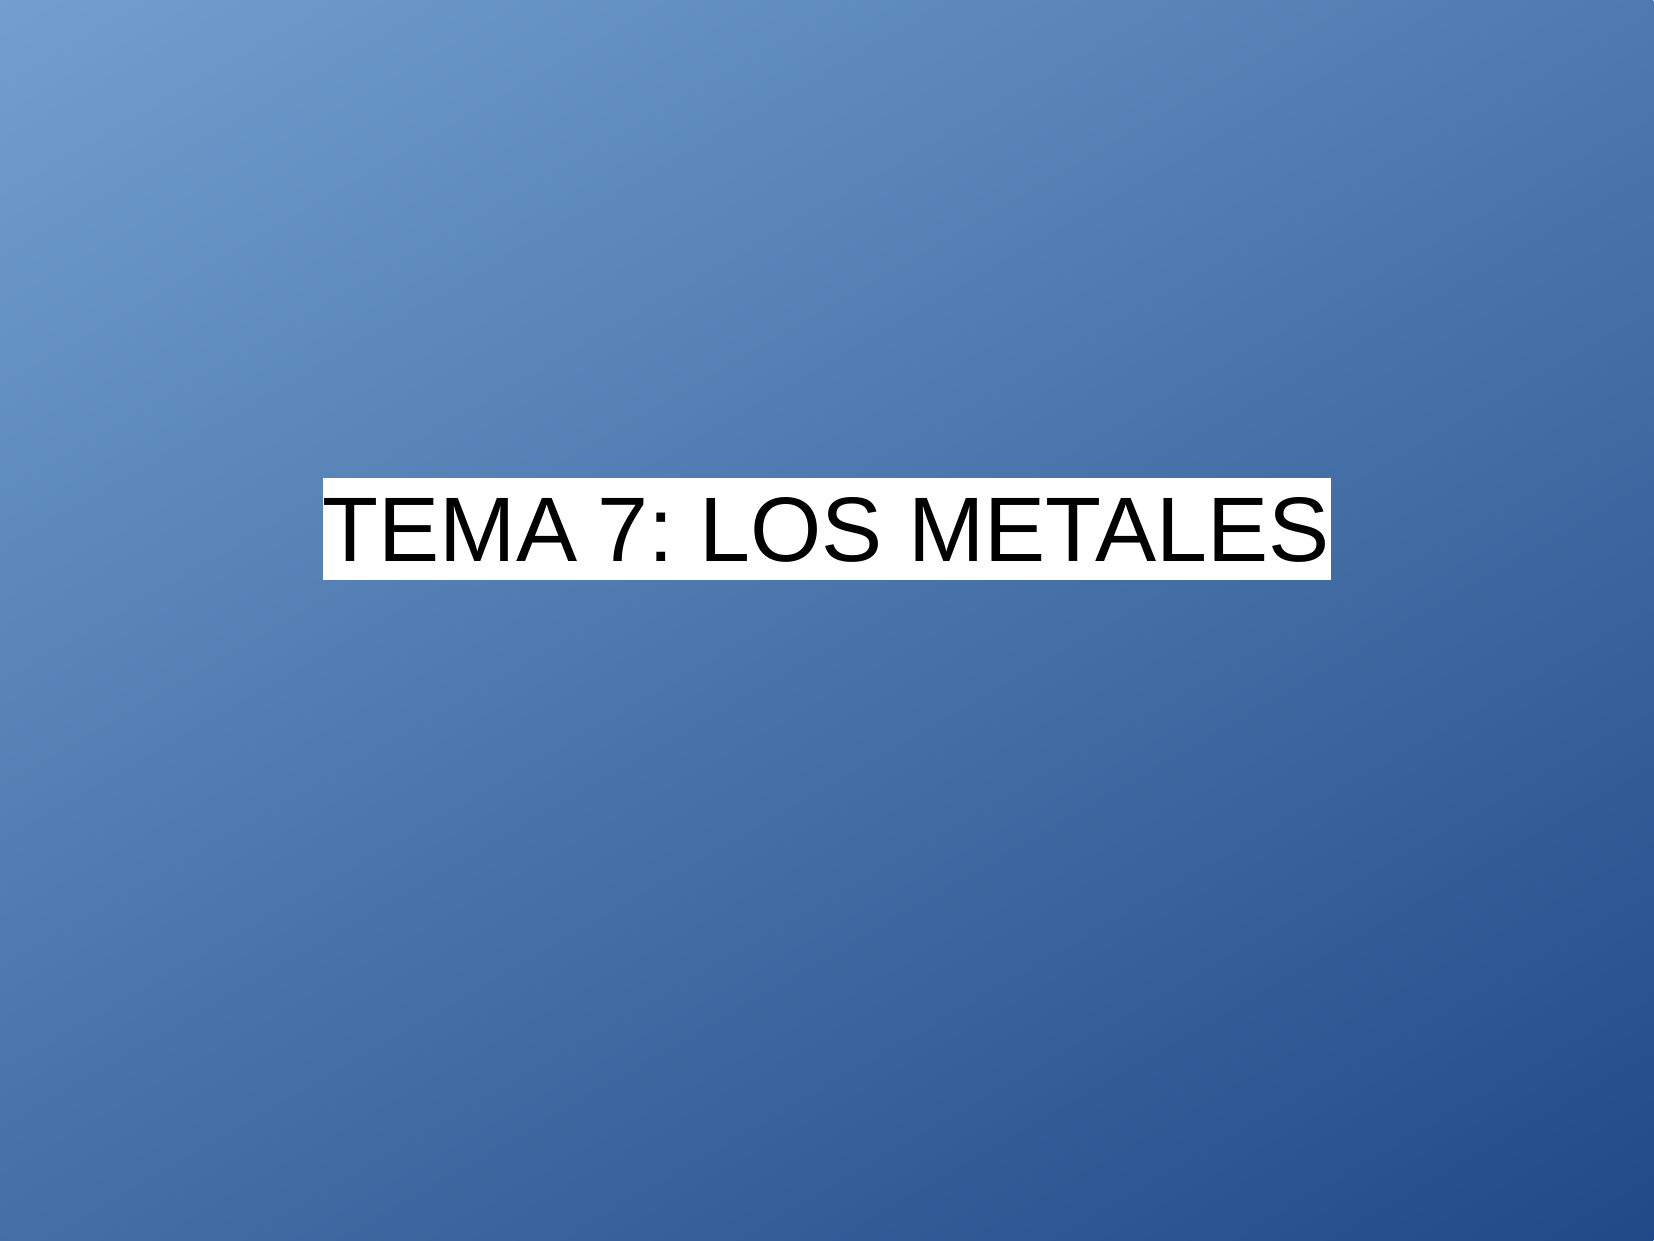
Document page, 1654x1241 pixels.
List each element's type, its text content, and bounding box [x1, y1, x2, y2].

subtitle TEMA 7: LOS METALES [82, 49, 1571, 1010]
